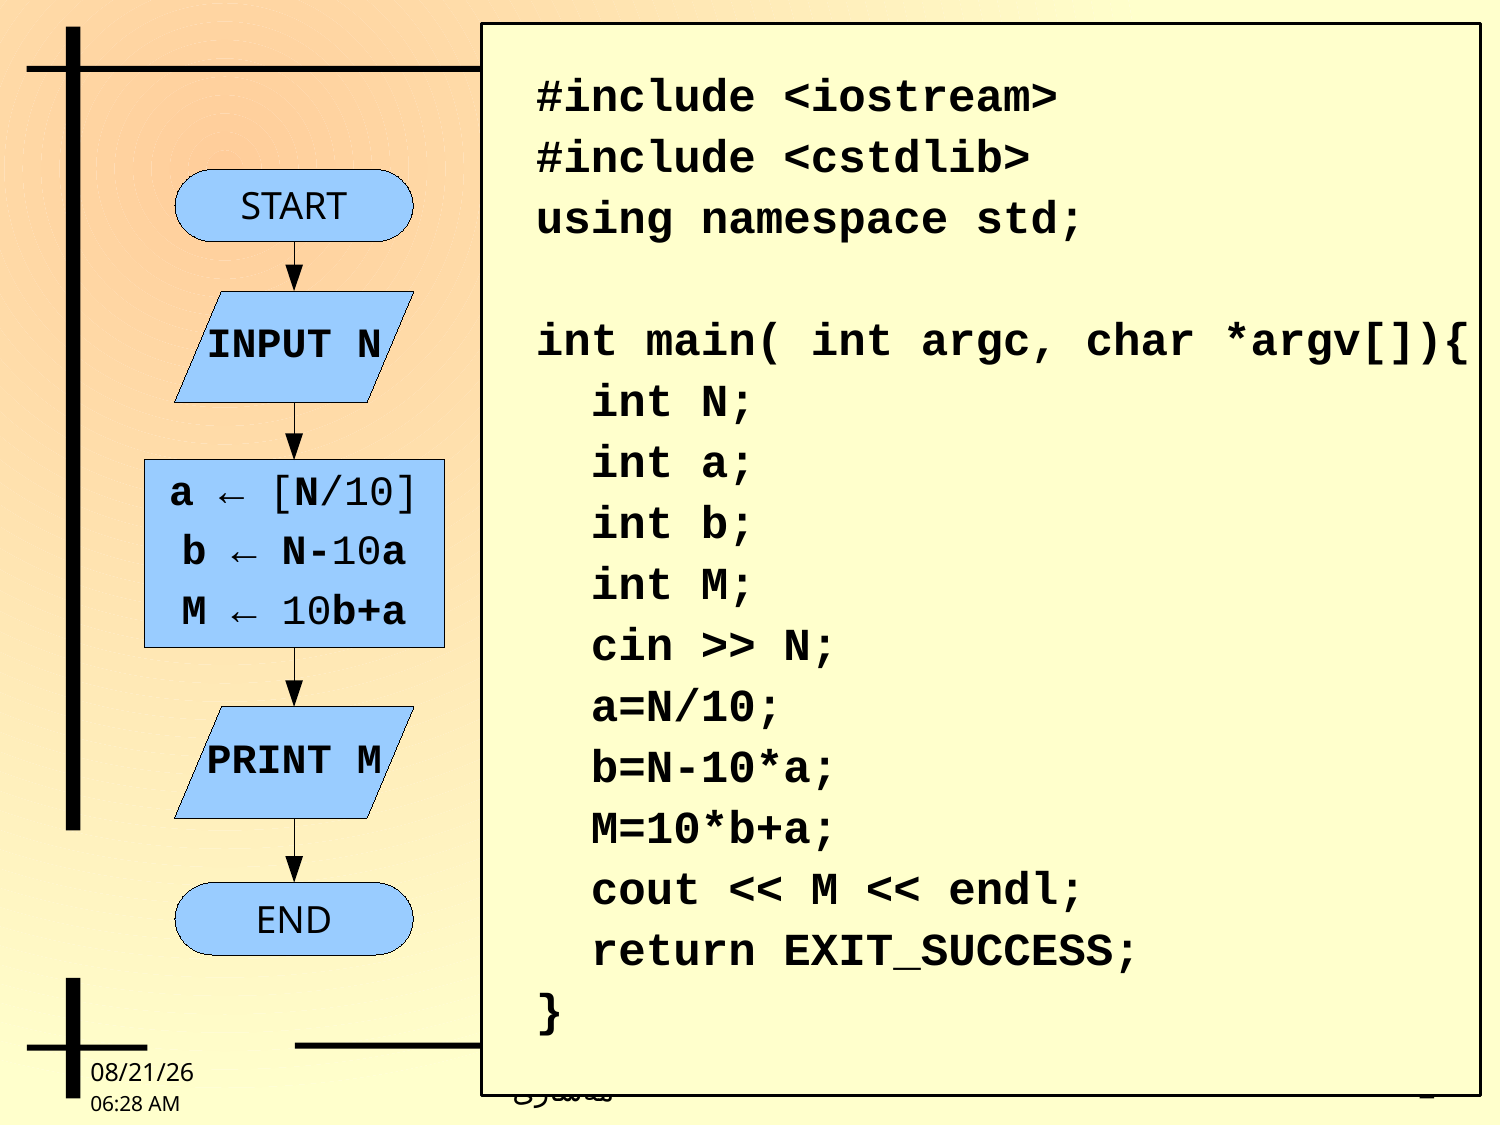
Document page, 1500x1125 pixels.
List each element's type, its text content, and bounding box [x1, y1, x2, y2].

text_box END [174, 882, 414, 956]
text_box INPUT N [174, 291, 414, 403]
list #include <iostream> #include <cstdlib> using namespace std; int main( int argc, char *argv[]){ int N; int a; int b; int M; cin >> N; a=N/10; b=N-10*a; M=10*b+a; cout << M << endl; return EXIT_SUCCESS; } [481, 23, 1481, 1096]
text_box START [174, 169, 414, 242]
text_box PRINT M [174, 706, 414, 819]
text_box a ← [N/10] b ← N-10a M ← 10b+a [144, 459, 445, 648]
